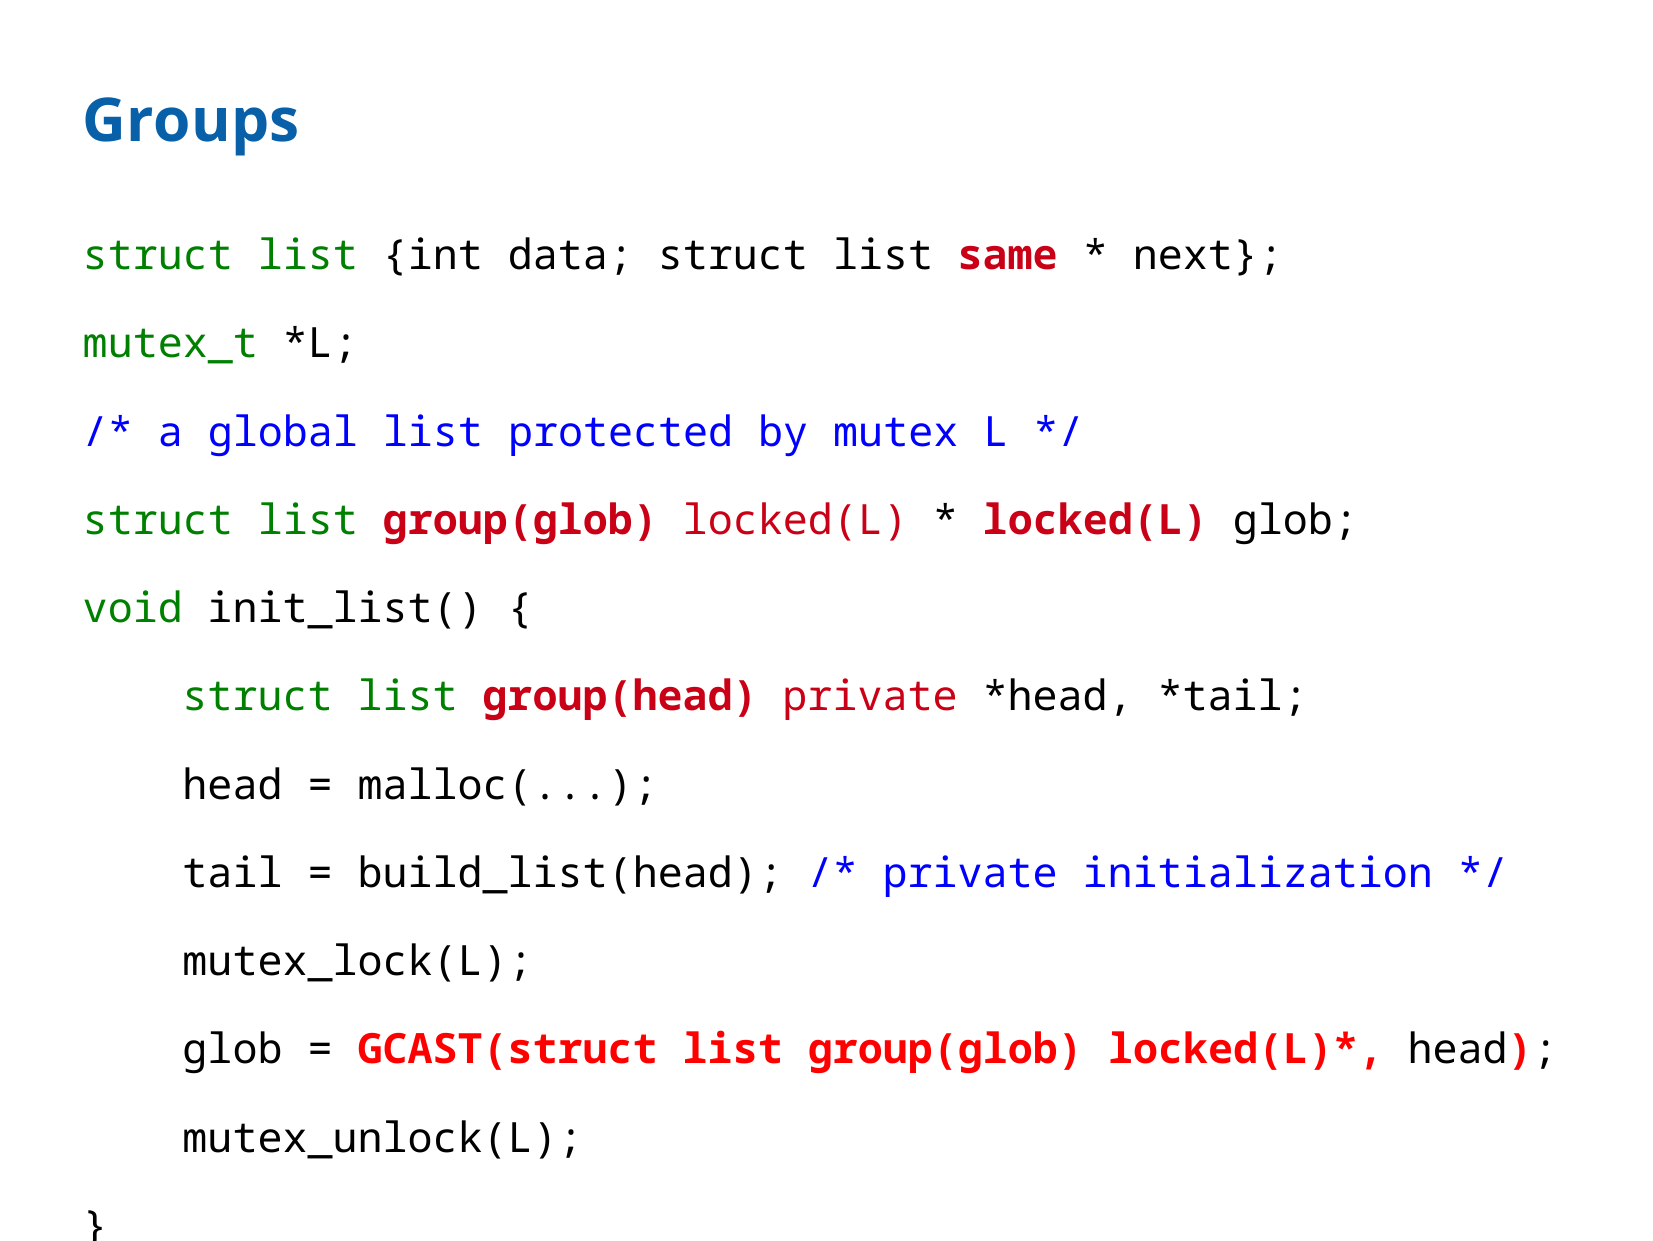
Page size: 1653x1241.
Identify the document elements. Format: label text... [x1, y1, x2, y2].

title Groups [82, 56, 1571, 181]
list struct list {int data; struct list same * next}; mutex_t *L; /* a global list protected by mutex L */ struct list group(glob) locked(L) * locked(L) glob; void init_list() { struct list group(head) private *head, *tail; head = malloc(...); tail = build_list(head); /* private initialization */ mutex_lock(L); glob = GCAST(struct list group(glob) locked(L)*, head); mutex_unlock(L); } [82, 225, 1571, 1169]
